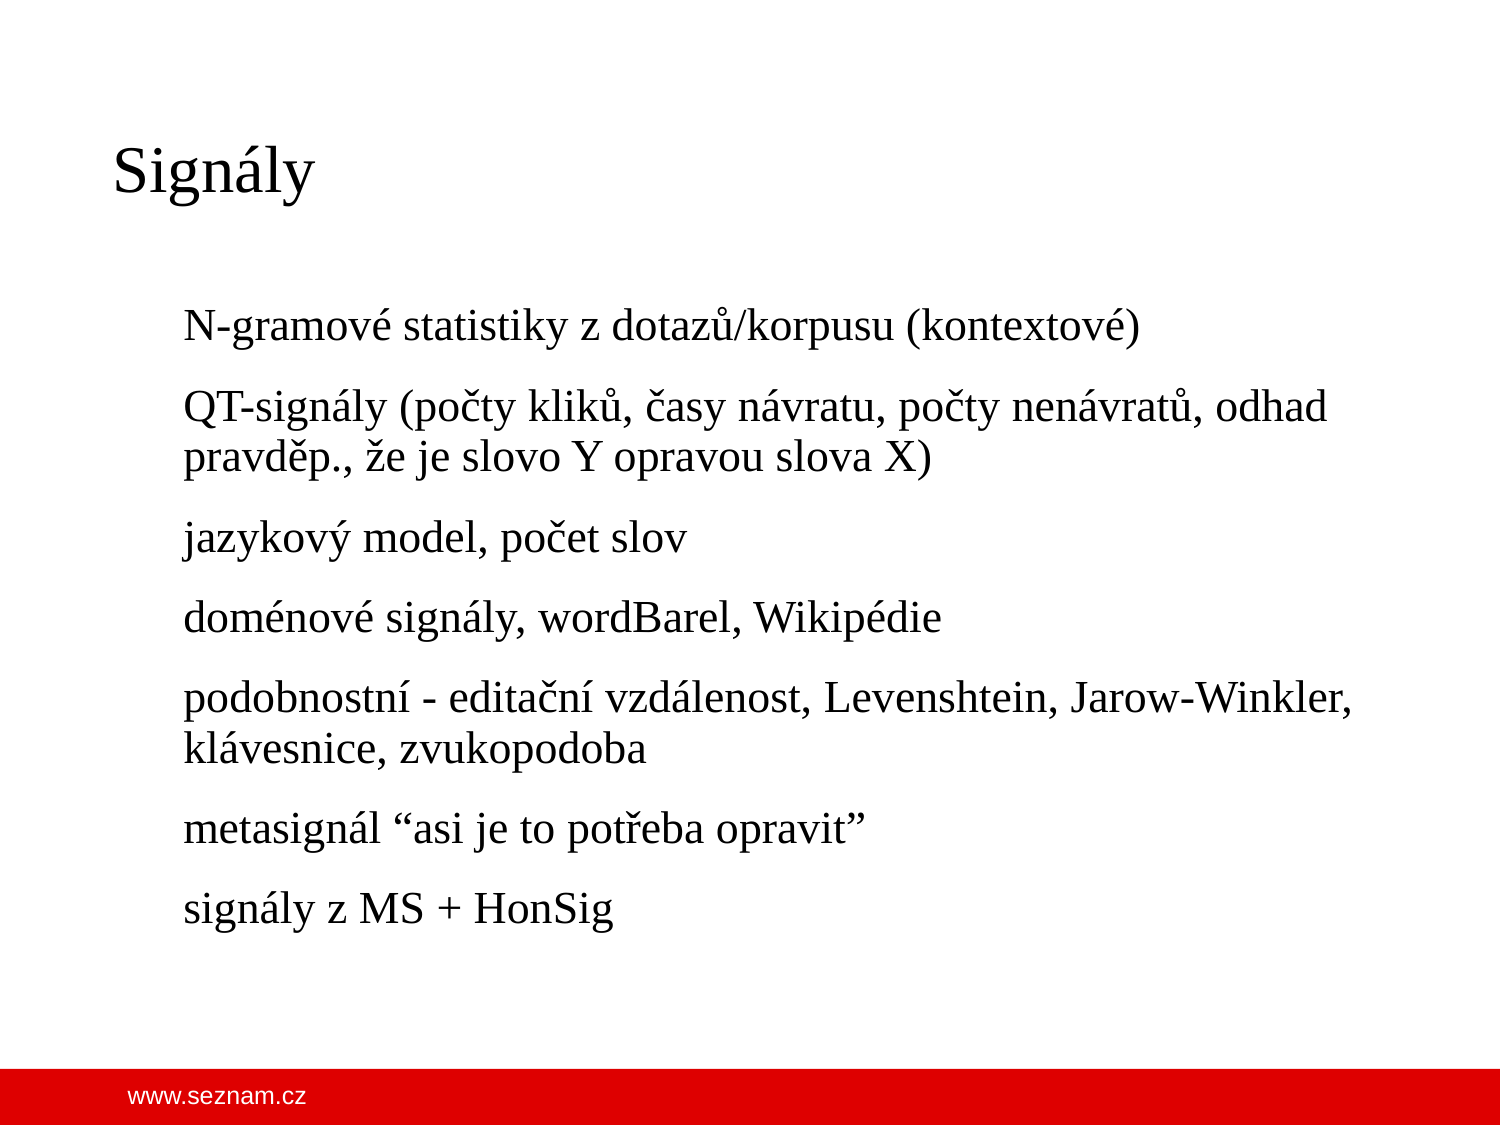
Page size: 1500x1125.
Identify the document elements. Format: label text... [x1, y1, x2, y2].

title Signály [112, 84, 1388, 257]
list N-gramové statistiky z dotazů/korpusu (kontextové) QT-signály (počty kliků, časy návratu, počty nenávratů, odhad pravděp., že je slovo Y opravou slova X) jazykový model, počet slov doménové signály, wordBarel, Wikipédie podobnostní - editační vzdálenost, Levenshtein, Jarow-Winkler, klávesnice, zvukopodoba metasignál “asi je to potřeba opravit” signály z MS + HonSig [112, 299, 1388, 1021]
